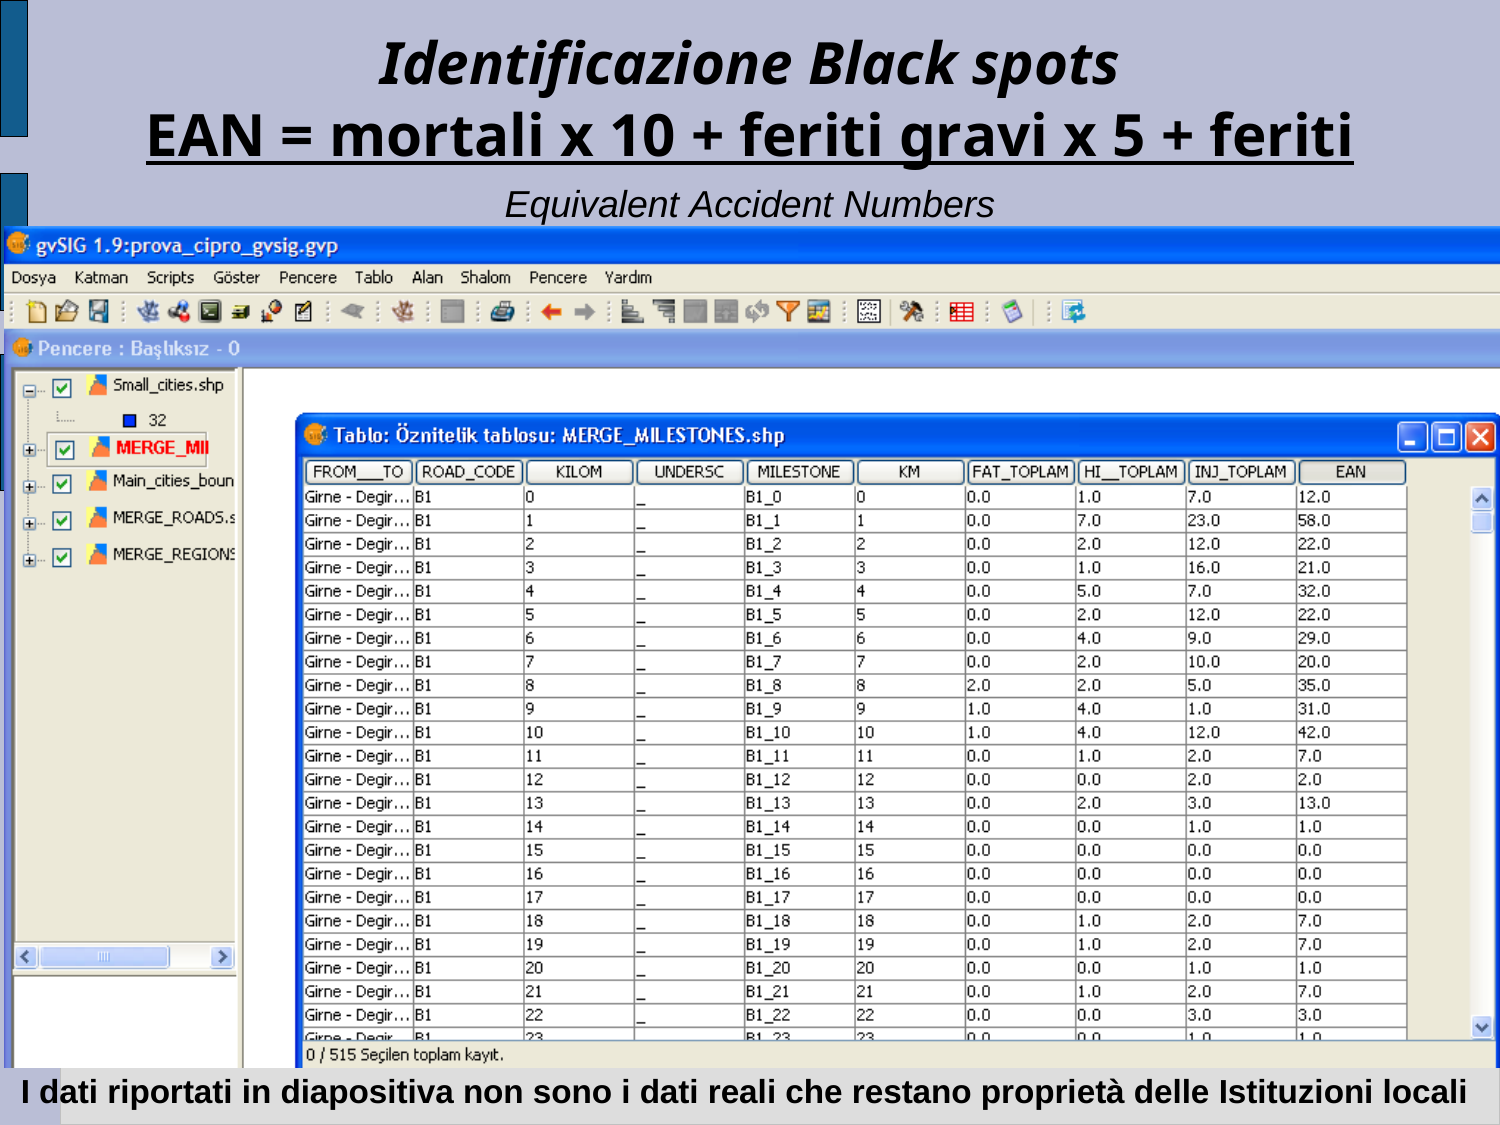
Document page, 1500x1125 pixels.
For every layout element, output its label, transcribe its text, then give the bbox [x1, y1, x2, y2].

text_box Identificazione Black spots [0, 19, 1500, 90]
text_box EAN = mortali x 10 + feriti gravi x 5 + feriti [0, 90, 1500, 172]
text_box Equivalent Accident Numbers [0, 172, 1500, 234]
text_box I dati riportati in diapositiva non sono i dati reali che restano proprietà delle Istituzioni locali [0, 1063, 1500, 1118]
picture [4, 226, 1500, 1068]
